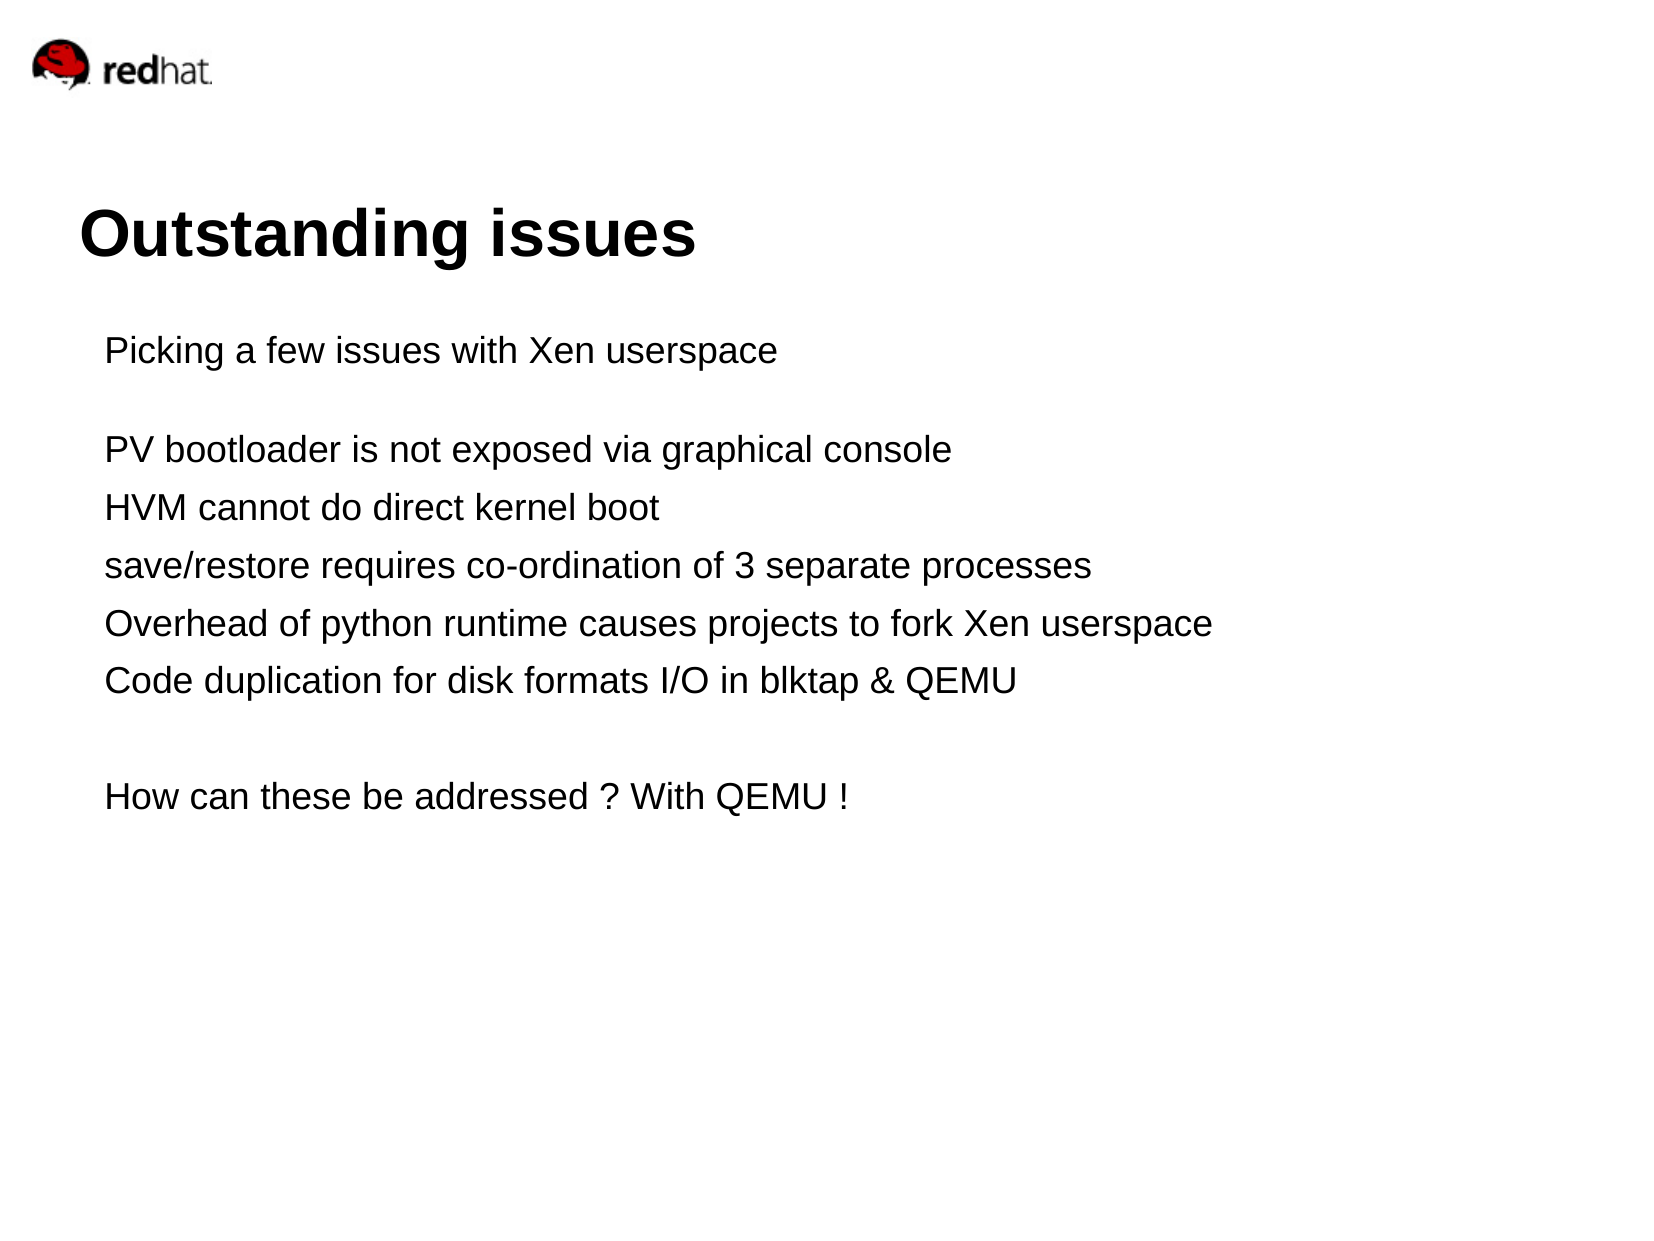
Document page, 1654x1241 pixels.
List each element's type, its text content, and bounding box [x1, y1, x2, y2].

list Picking a few issues with Xen userspace PV bootloader is not exposed via graphical console HVM cannot do direct kernel boot save/restore requires co-ordination of 3 separate processes Overhead of python runtime causes projects to fork Xen userspace Code duplication for disk formats I/O in blktap & QEMU How can these be addressed ? With QEMU ! [104, 329, 1510, 1062]
title Outstanding issues [79, 159, 1485, 308]
picture [31, 37, 212, 98]
